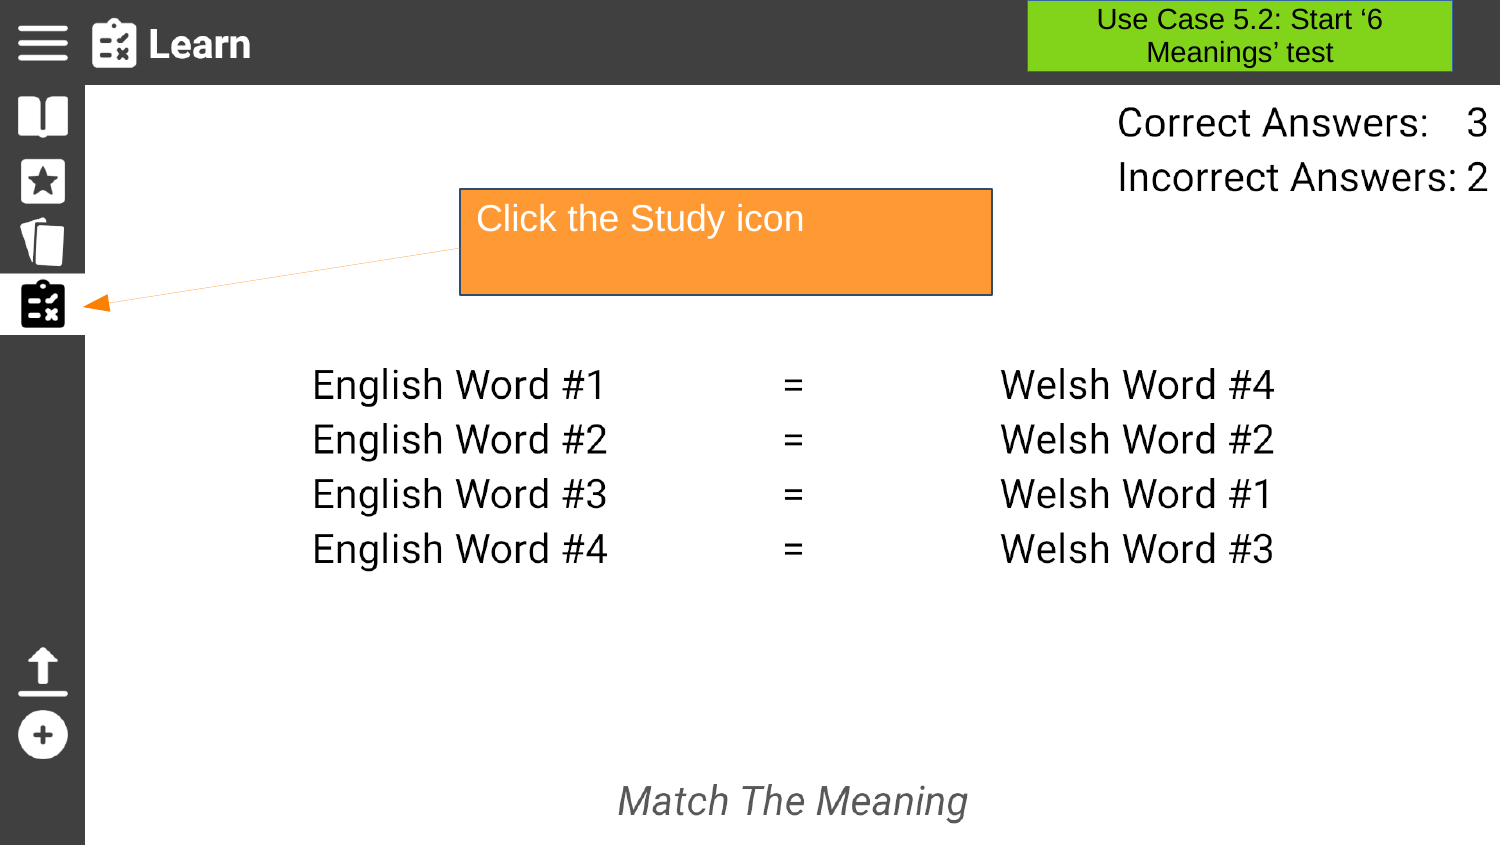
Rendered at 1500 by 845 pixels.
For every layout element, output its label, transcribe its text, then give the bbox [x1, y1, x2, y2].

picture [0, 0, 1500, 845]
text_box Click the Study icon [460, 188, 993, 296]
text_box Use Case 5.2: Start ‘6 Meanings’ test [1027, 0, 1453, 72]
